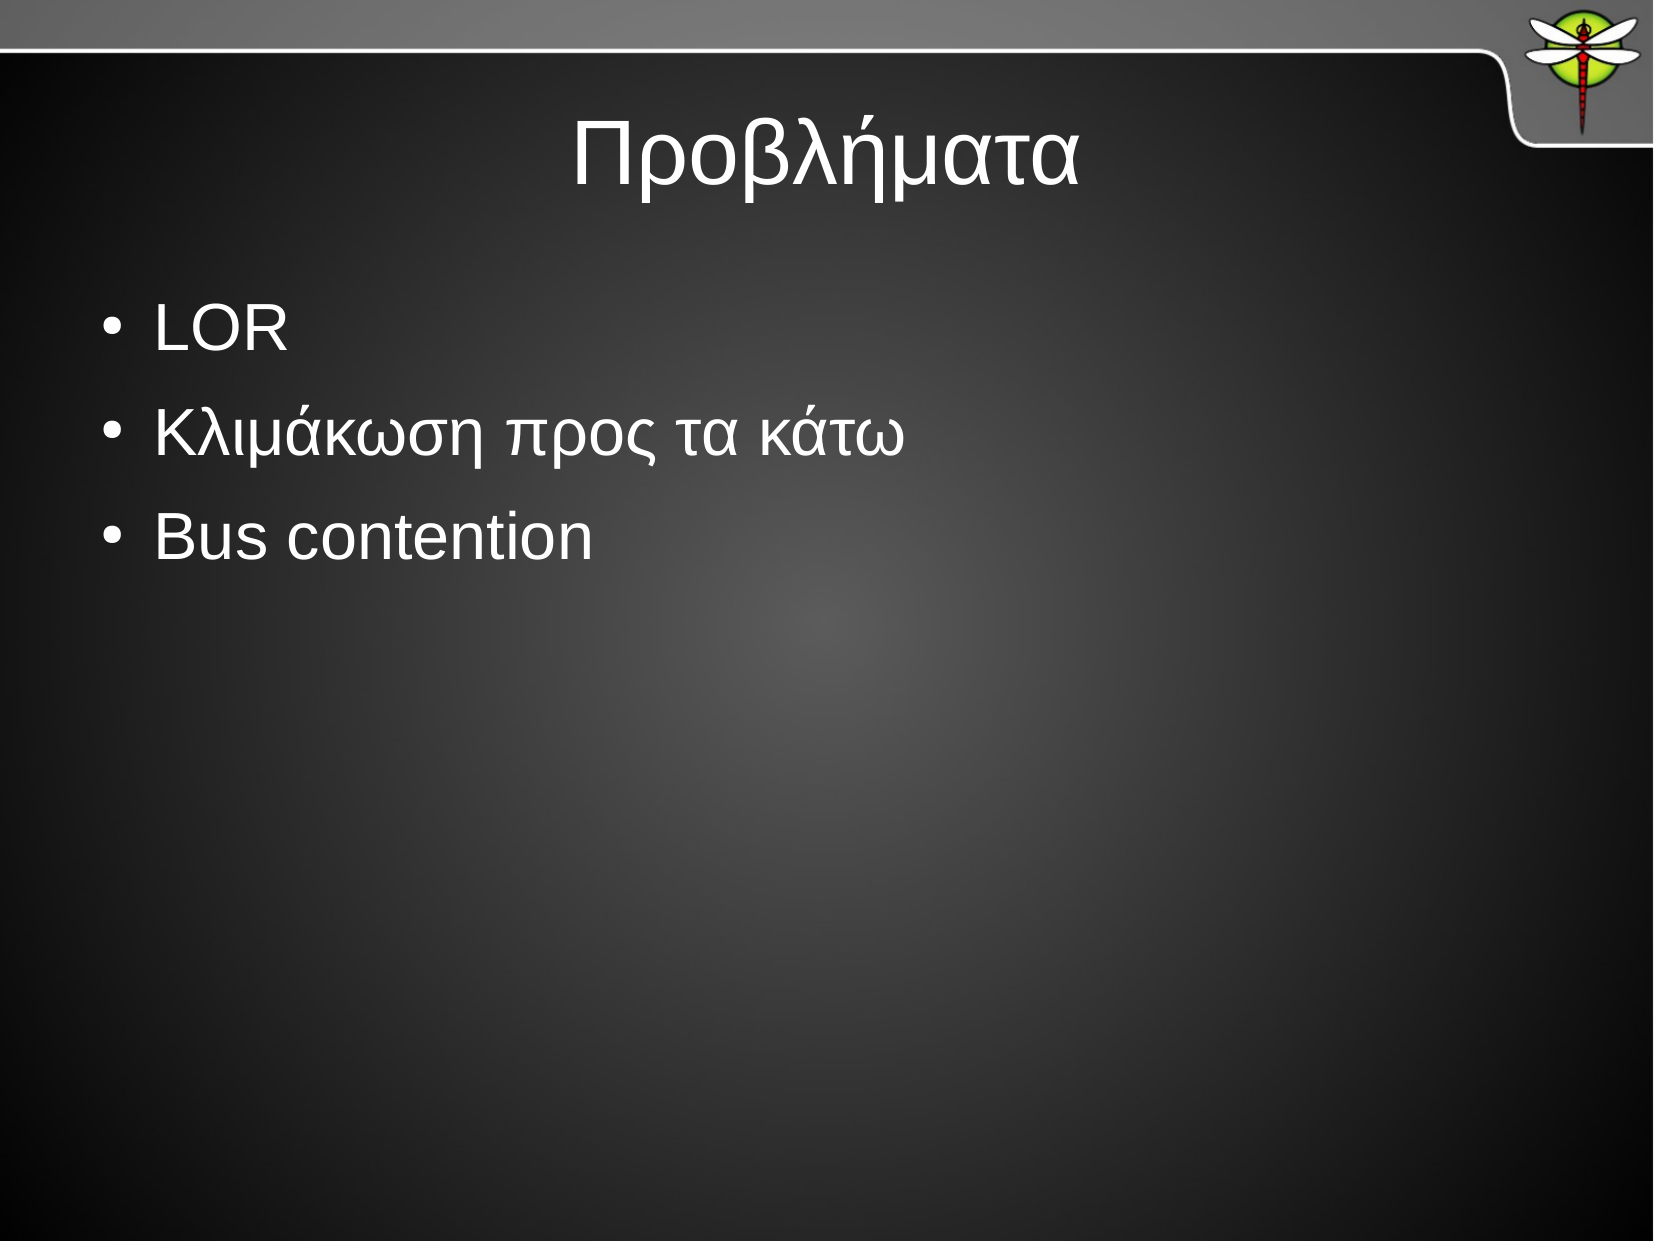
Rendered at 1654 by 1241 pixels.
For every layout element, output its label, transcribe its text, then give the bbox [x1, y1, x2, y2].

picture [0, 0, 1654, 1241]
list LOR Κλιμάκωση προς τα κάτω Bus contention [82, 290, 1571, 1109]
title Προβλήματα [82, 49, 1571, 257]
